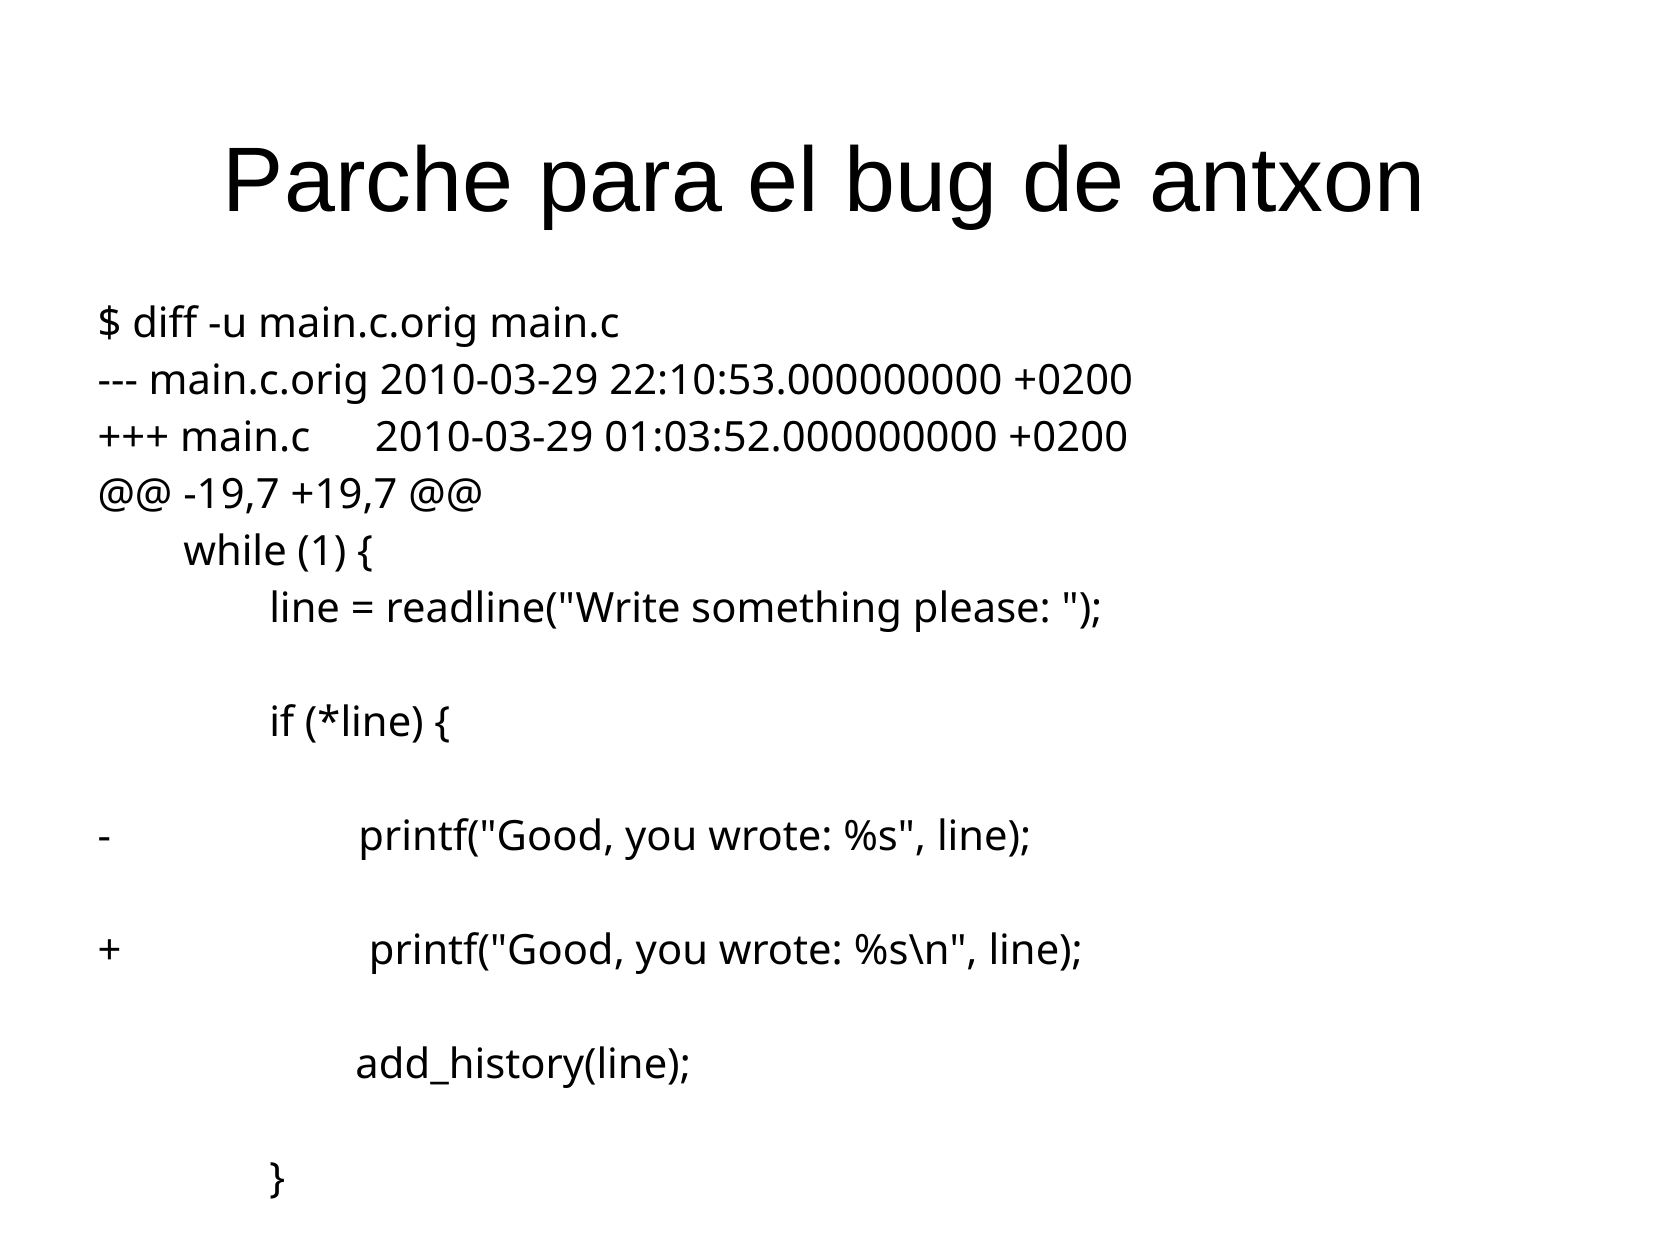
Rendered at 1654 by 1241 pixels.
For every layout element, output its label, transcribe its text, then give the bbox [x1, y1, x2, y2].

title Parche para el bug de antxon [80, 100, 1569, 300]
list $ diff -u main.c.orig main.c --- main.c.orig 2010-03-29 22:10:53.000000000 +0200 +++ main.c 2010-03-29 01:03:52.000000000 +0200 @@ -19,7 +19,7 @@ while (1) { line = readline("Write something please: "); if (*line) { - printf("Good, you wrote: %s", line); + printf("Good, you wrote: %s\n", line); add_history(line); } free(line); [82, 285, 1571, 1079]
